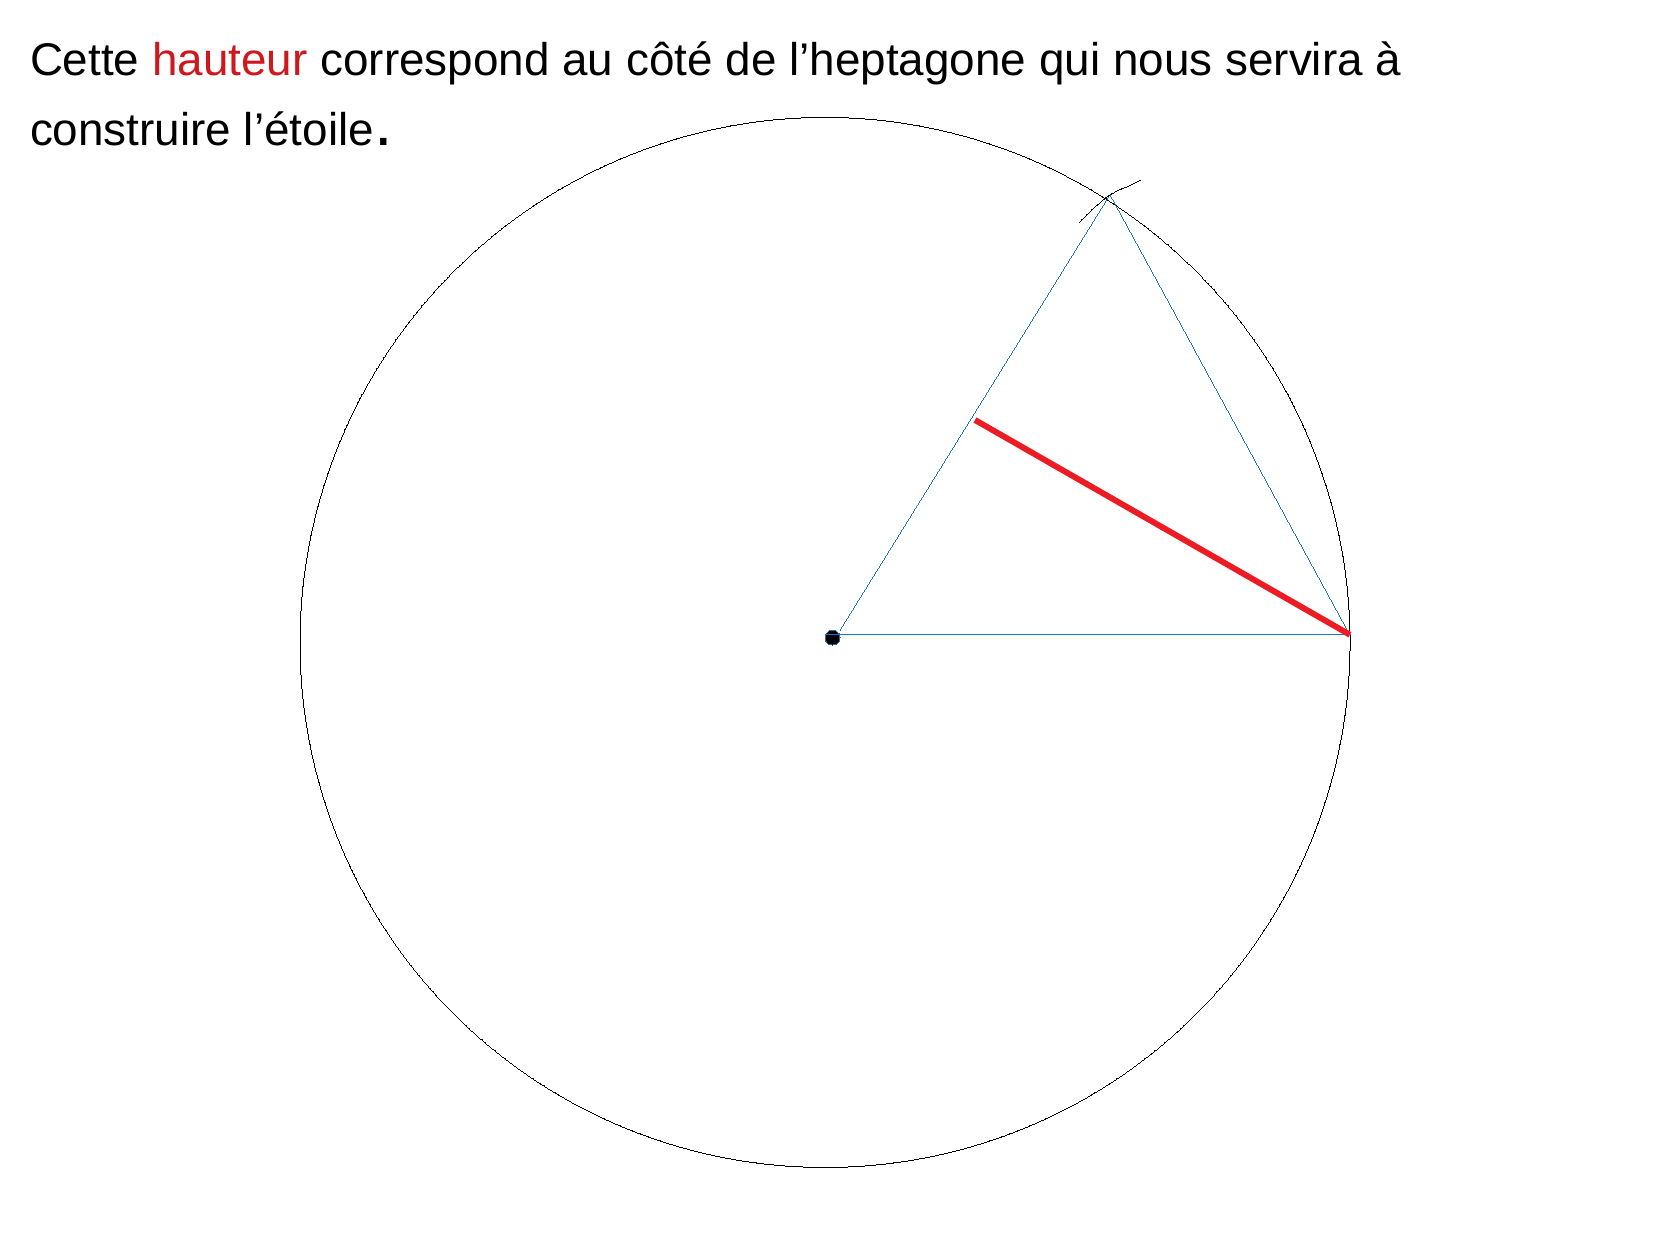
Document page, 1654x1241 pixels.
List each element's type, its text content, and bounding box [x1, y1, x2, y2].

title Cette hauteur correspond au côté de l’heptagone qui nous servira à construire l’étoile. [30, 17, 1591, 177]
text_box [825, 630, 840, 634]
text_box [825, 635, 841, 646]
